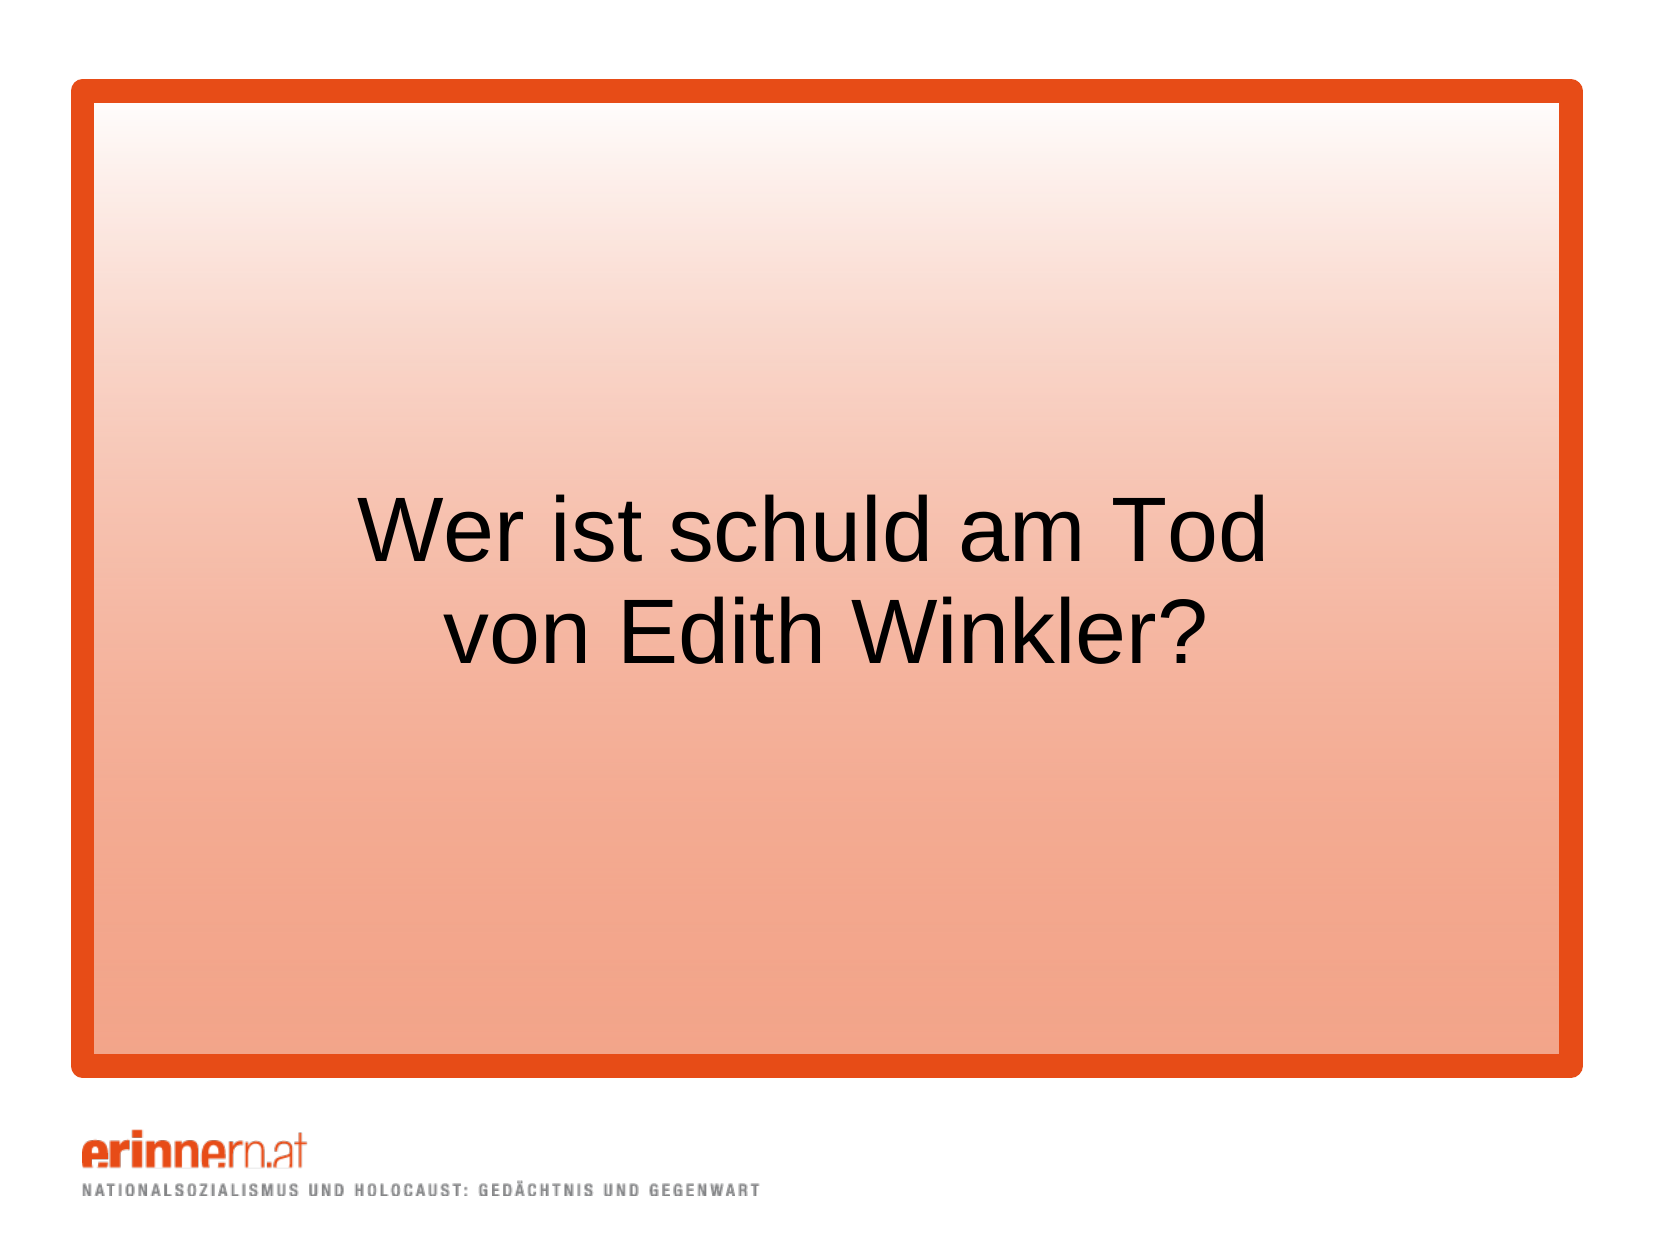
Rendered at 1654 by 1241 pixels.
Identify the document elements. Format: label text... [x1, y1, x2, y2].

text_box Wer ist schuld am Tod von Edith Winkler? [82, 91, 1571, 1066]
picture [82, 1129, 760, 1196]
